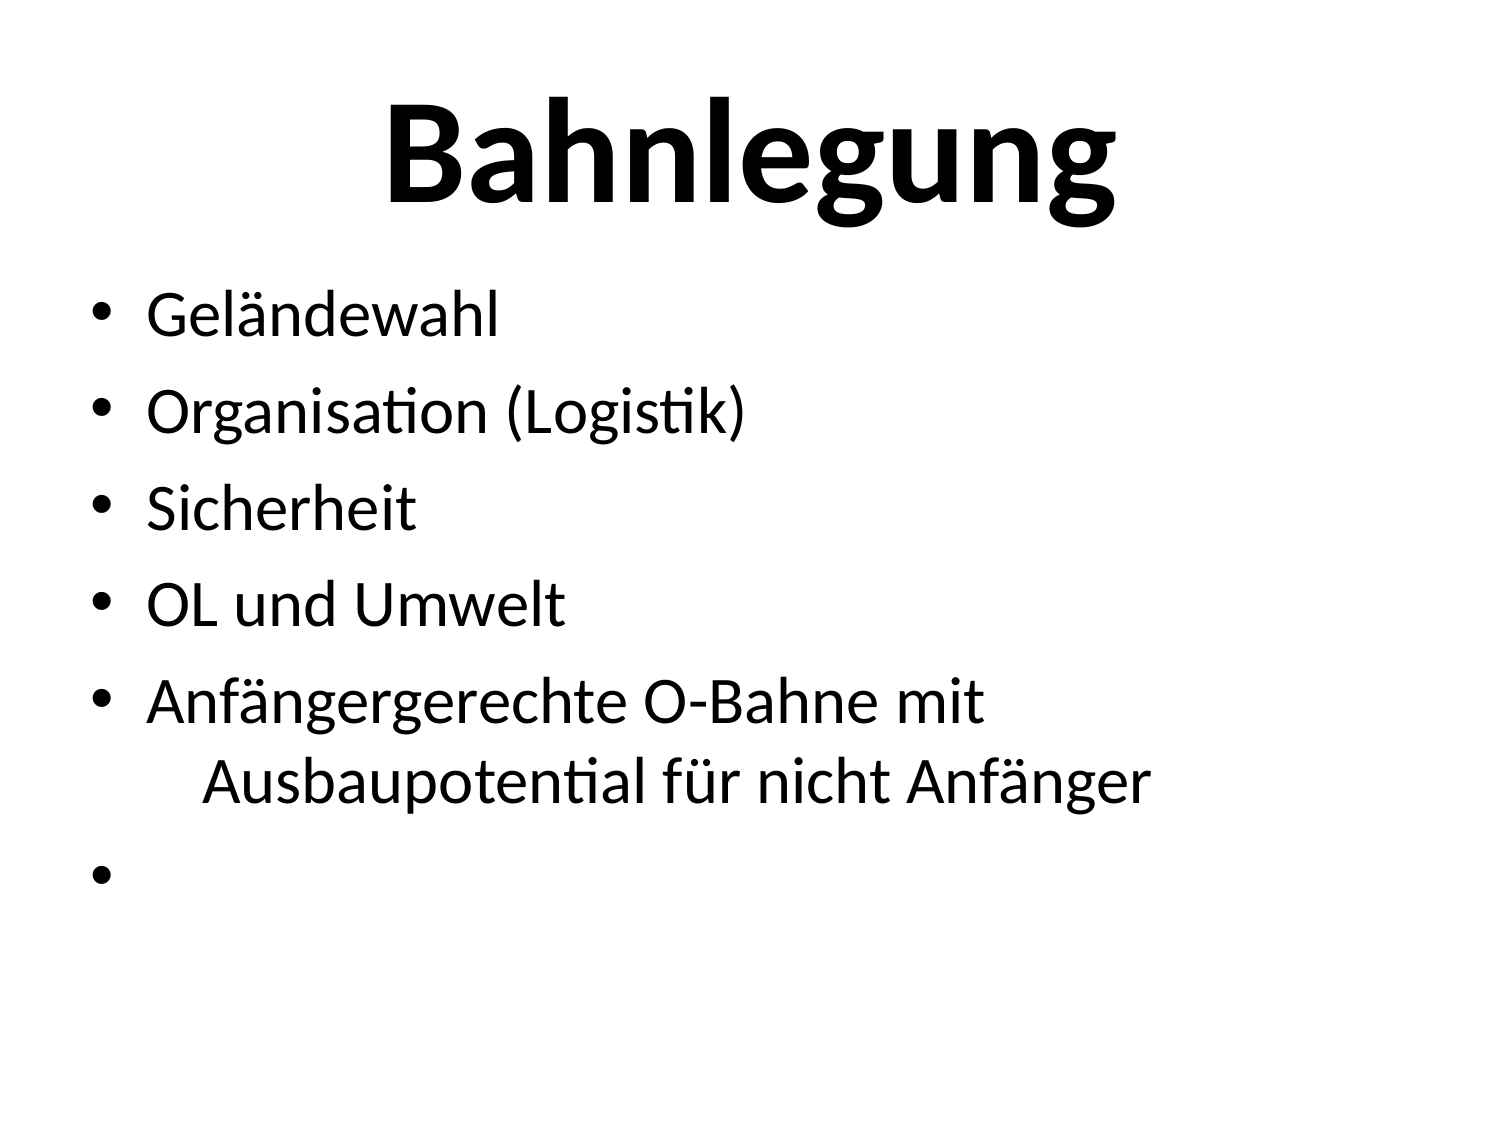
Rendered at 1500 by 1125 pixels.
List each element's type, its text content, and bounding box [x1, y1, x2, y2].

list Geländewahl Organisation (Logistik) Sicherheit OL und Umwelt Anfängergerechte O-Bahne mit Ausbaupotential für nicht Anfänger [75, 262, 1426, 1005]
title Bahnlegung [75, 45, 1426, 233]
